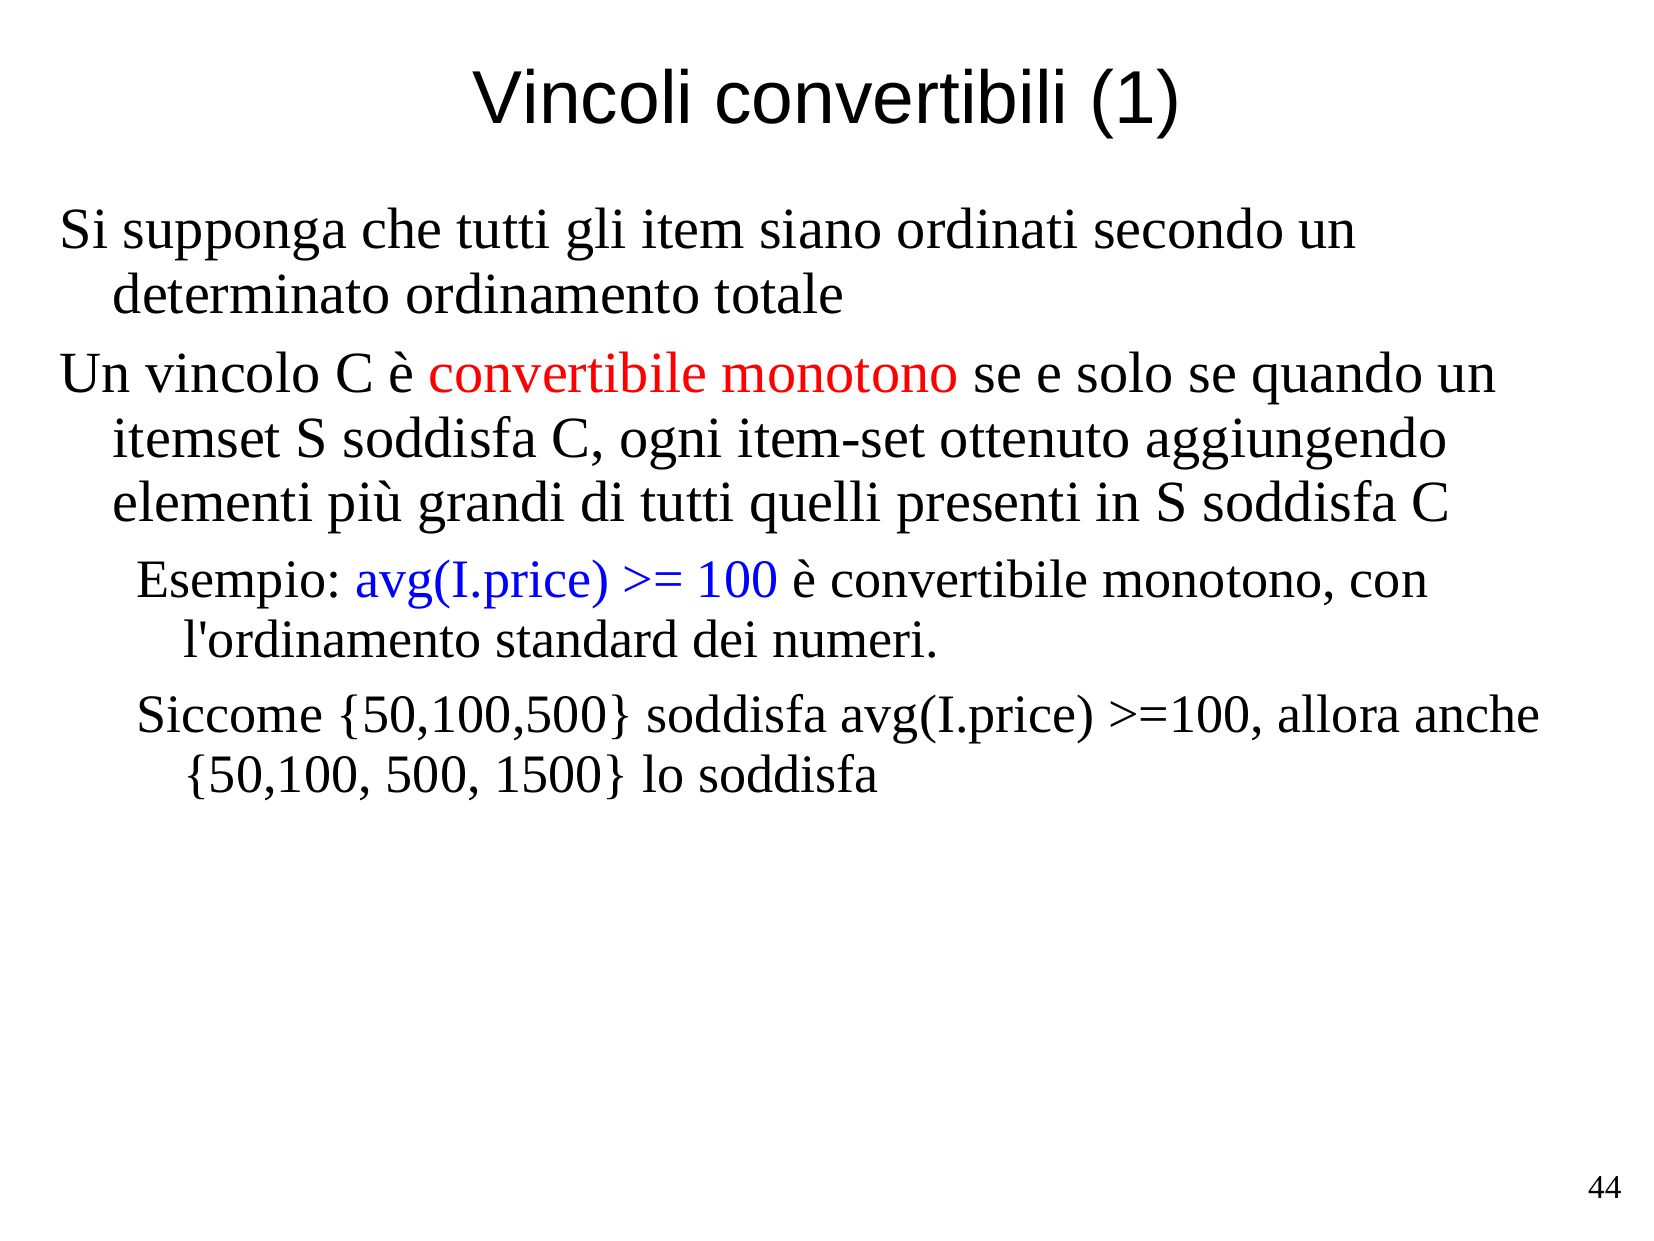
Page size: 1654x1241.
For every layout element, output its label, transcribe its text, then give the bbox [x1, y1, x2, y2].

title Vincoli convertibili (1) [37, 30, 1617, 166]
list Si supponga che tutti gli item siano ordinati secondo un determinato ordinamento totale Un vincolo C è convertibile monotono se e solo se quando un itemset S soddisfa C, ogni item-set ottenuto aggiungendo elementi più grandi di tutti quelli presenti in S soddisfa C Esempio: avg(I.price) >= 100 è convertibile monotono, con l'ordinamento standard dei numeri. Siccome {50,100,500} soddisfa avg(I.price) >=100, allora anche {50,100, 500, 1500} lo soddisfa [42, 196, 1612, 1187]
